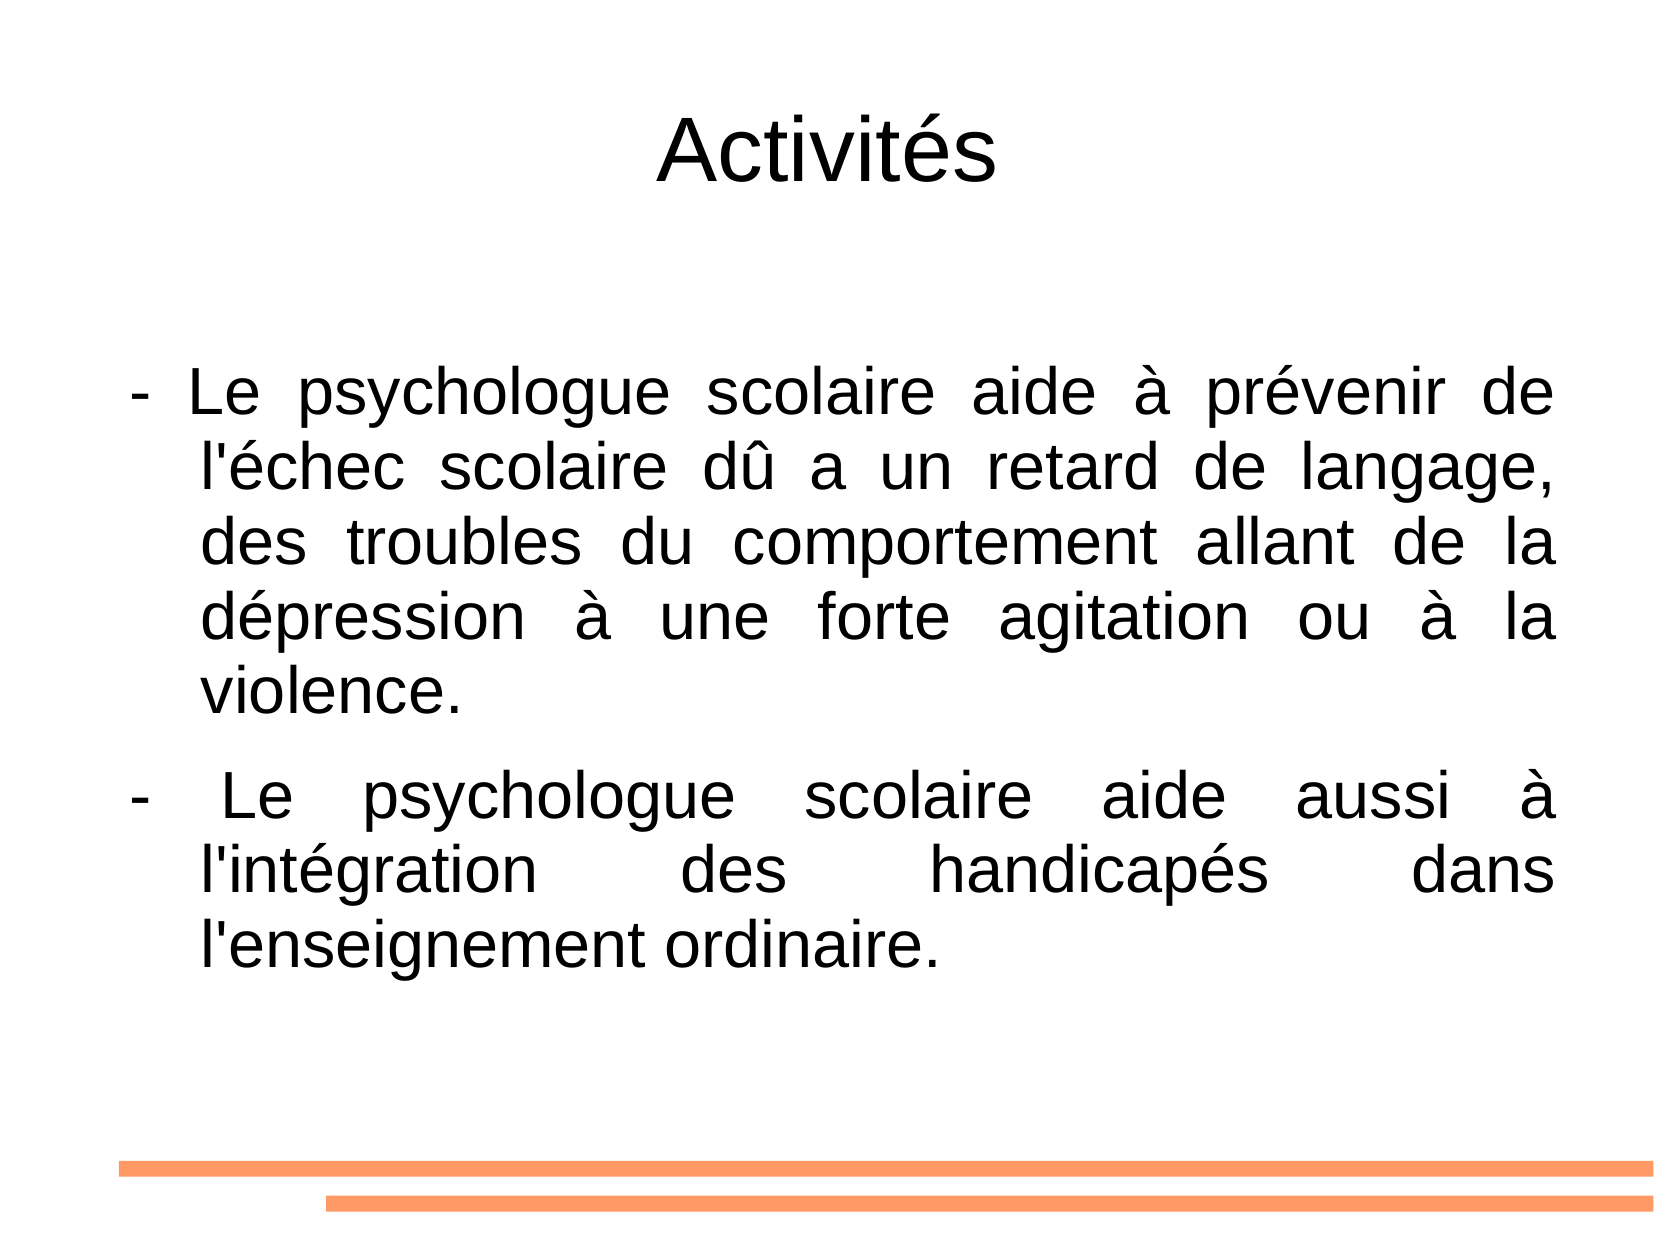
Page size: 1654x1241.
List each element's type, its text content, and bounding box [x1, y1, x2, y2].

title Activités [121, 46, 1534, 254]
list - Le psychologue scolaire aide à prévenir de l'échec scolaire dû a un retard de langage, des troubles du comportement allant de la dépression à une forte agitation ou à la violence. - Le psychologue scolaire aide aussi à l'intégration des handicapés dans l'enseignement ordinaire. [118, 354, 1558, 1165]
